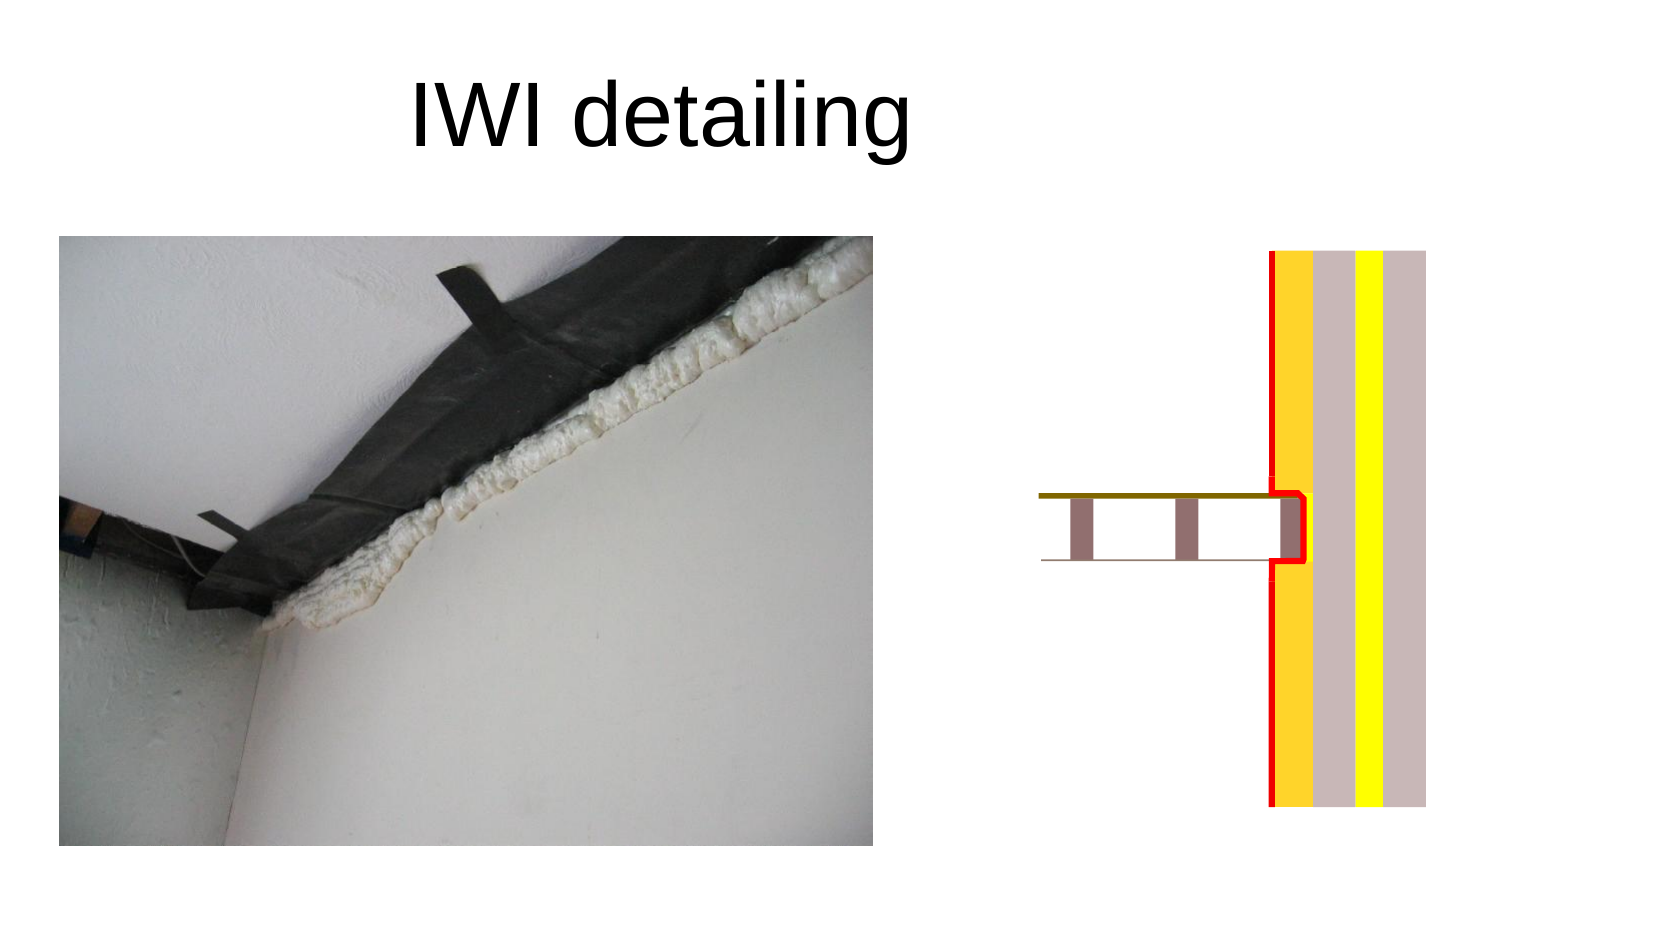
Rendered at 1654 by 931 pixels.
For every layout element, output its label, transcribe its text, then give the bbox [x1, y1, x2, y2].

picture [59, 15, 1625, 931]
title IWI detailing [82, 37, 757, 193]
